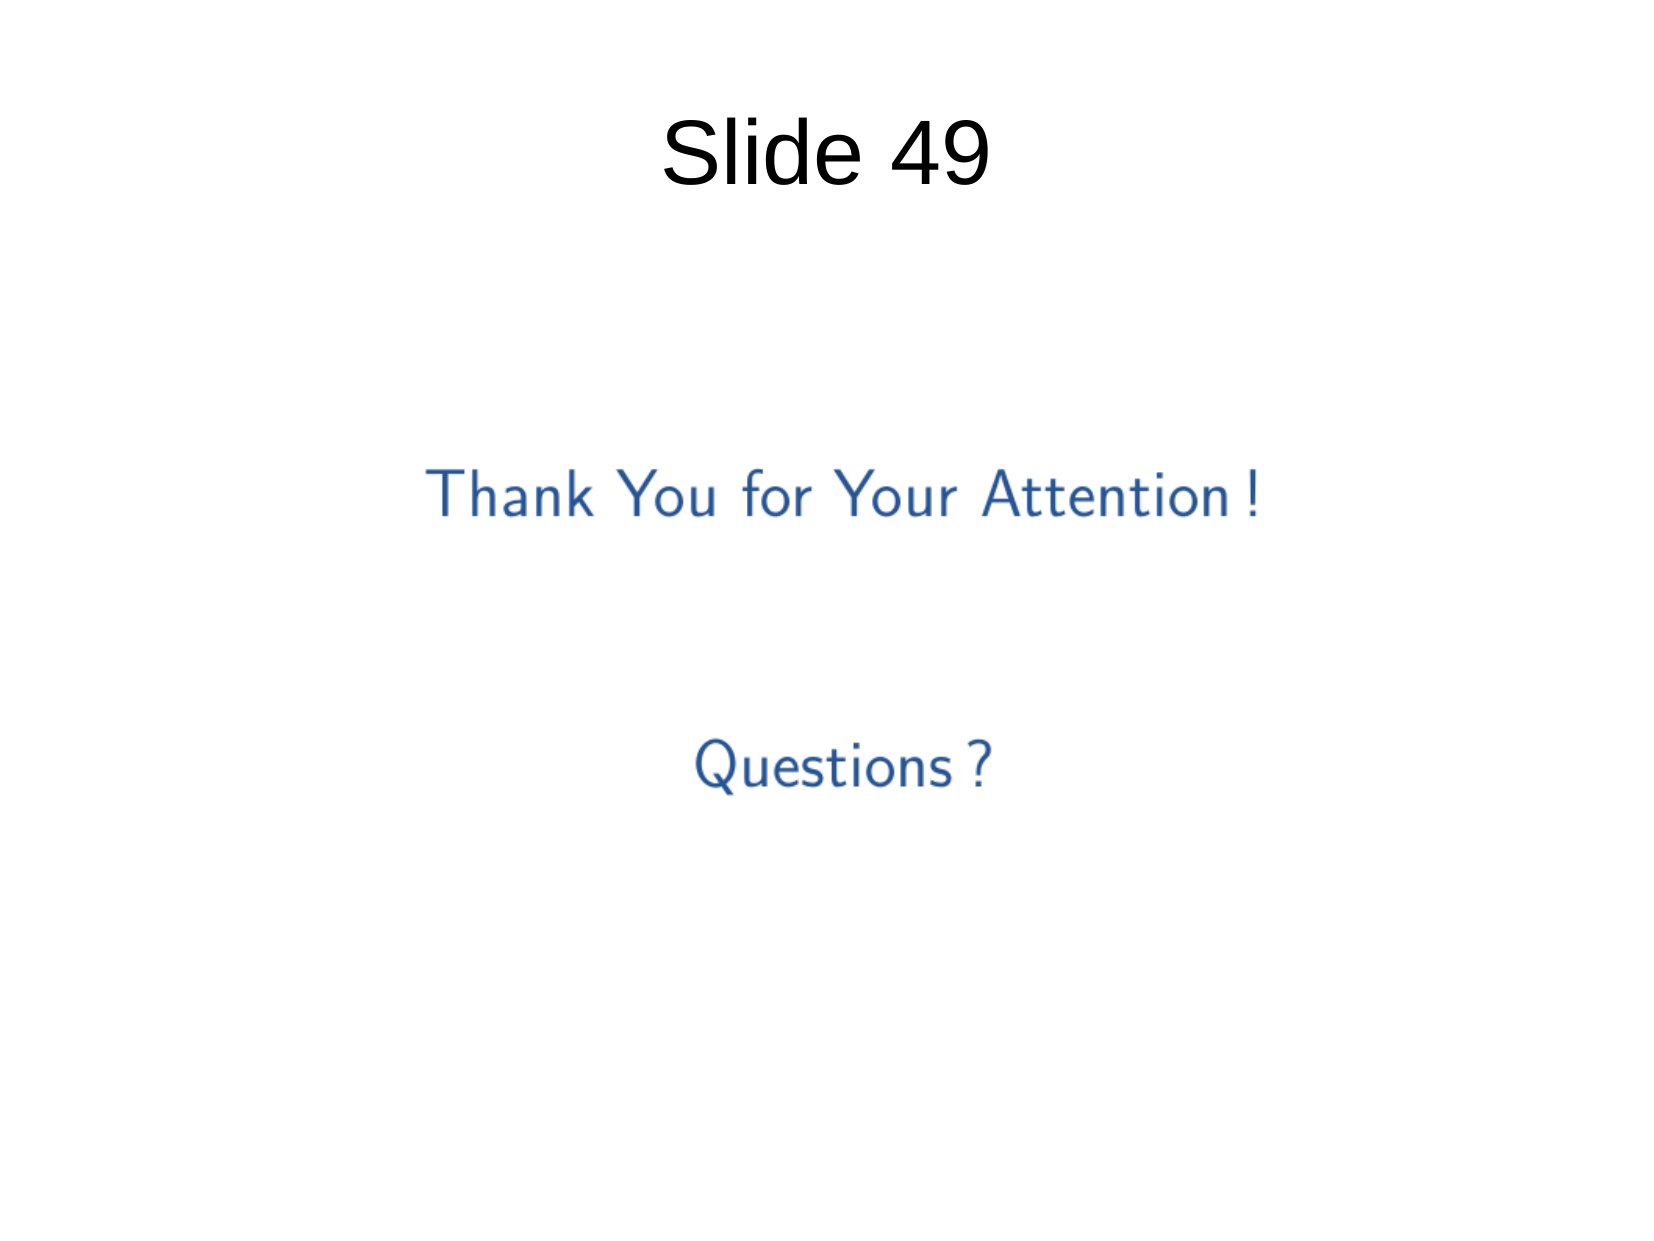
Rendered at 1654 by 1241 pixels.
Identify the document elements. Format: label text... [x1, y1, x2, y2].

picture [302, 396, 1365, 854]
title Slide 49 [82, 49, 1571, 257]
